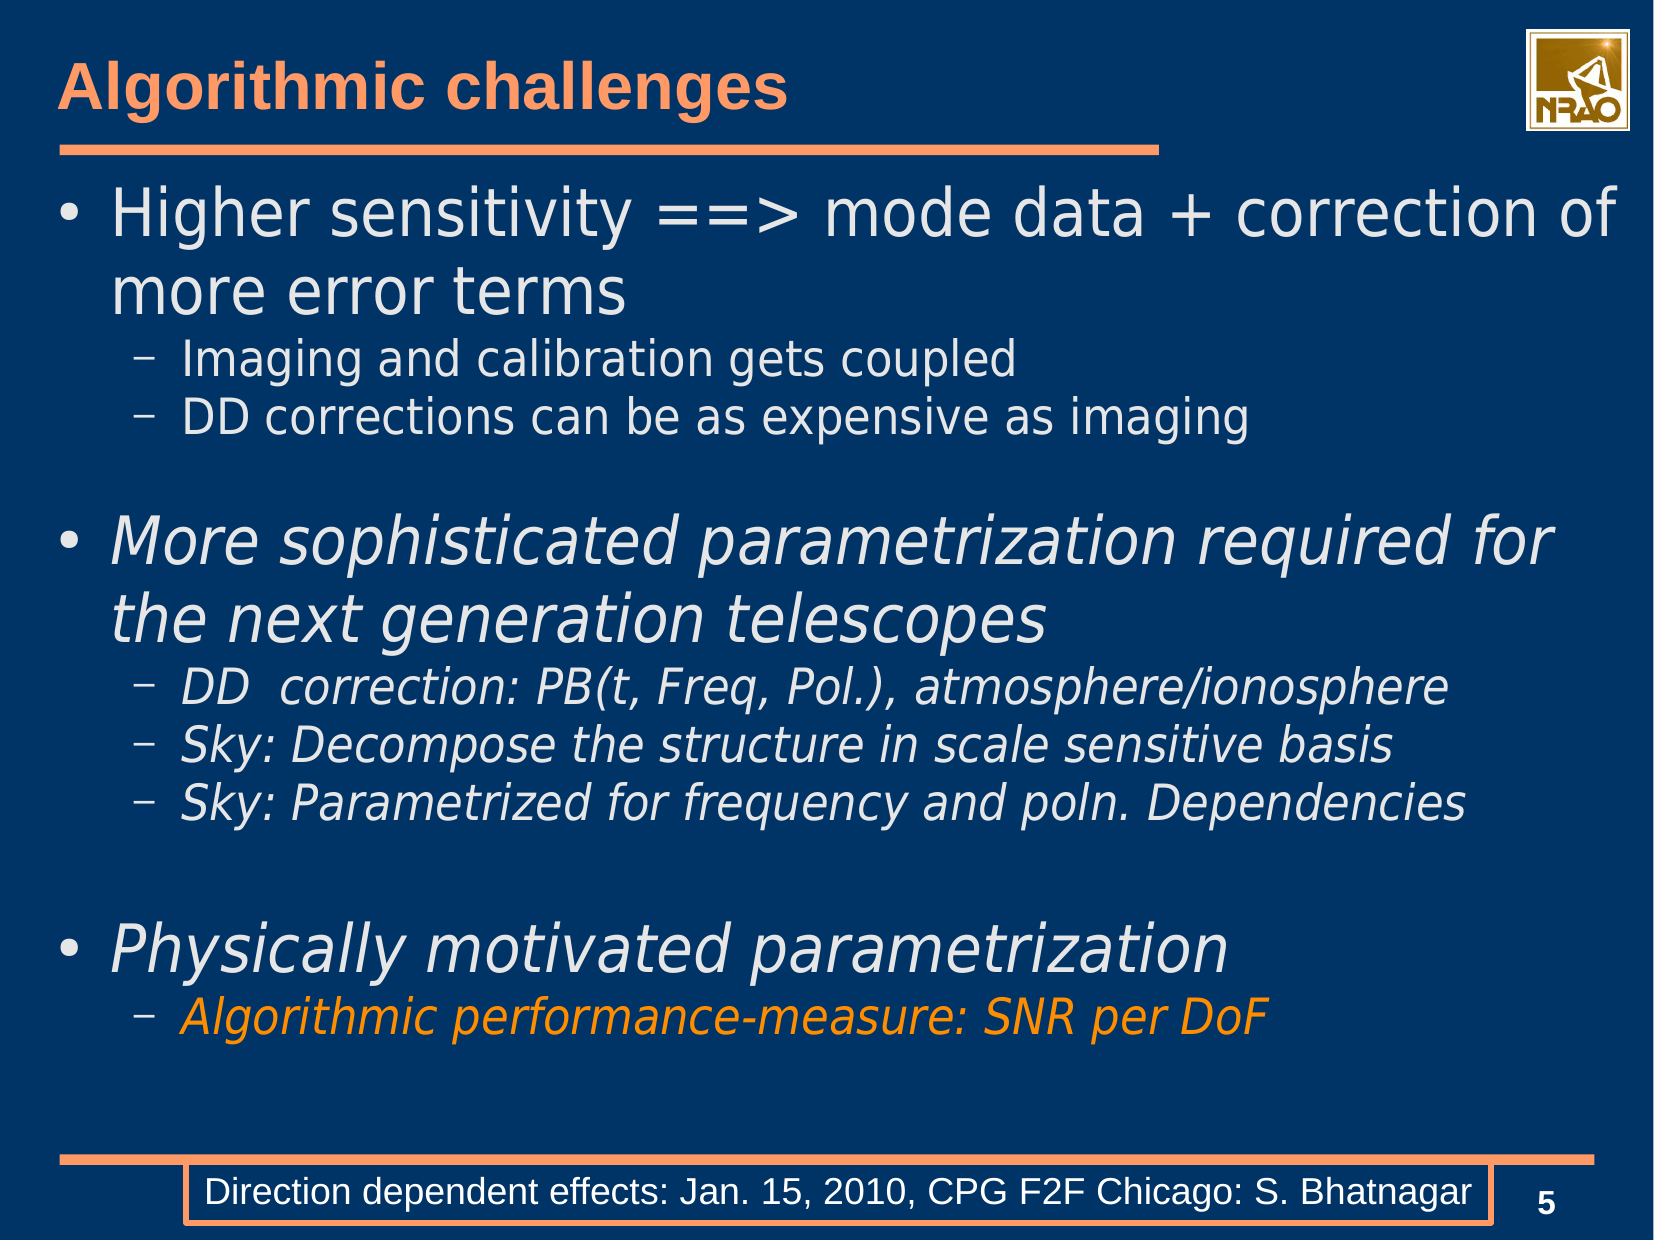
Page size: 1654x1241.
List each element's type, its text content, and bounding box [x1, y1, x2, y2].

title Algorithmic challenges [56, 41, 1489, 131]
picture [1526, 29, 1630, 131]
list Higher sensitivity ==> mode data + correction of more error terms Imaging and calibration gets coupled DD corrections can be as expensive as imaging More sophisticated parametrization required for the next generation telescopes DD correction: PB(t, Freq, Pol.), atmosphere/ionosphere Sky: Decompose the structure in scale sensitive basis Sky: Parametrized for frequency and poln. Dependencies Physically motivated parametrization Algorithmic performance-measure: SNR per DoF [39, 174, 1630, 1115]
